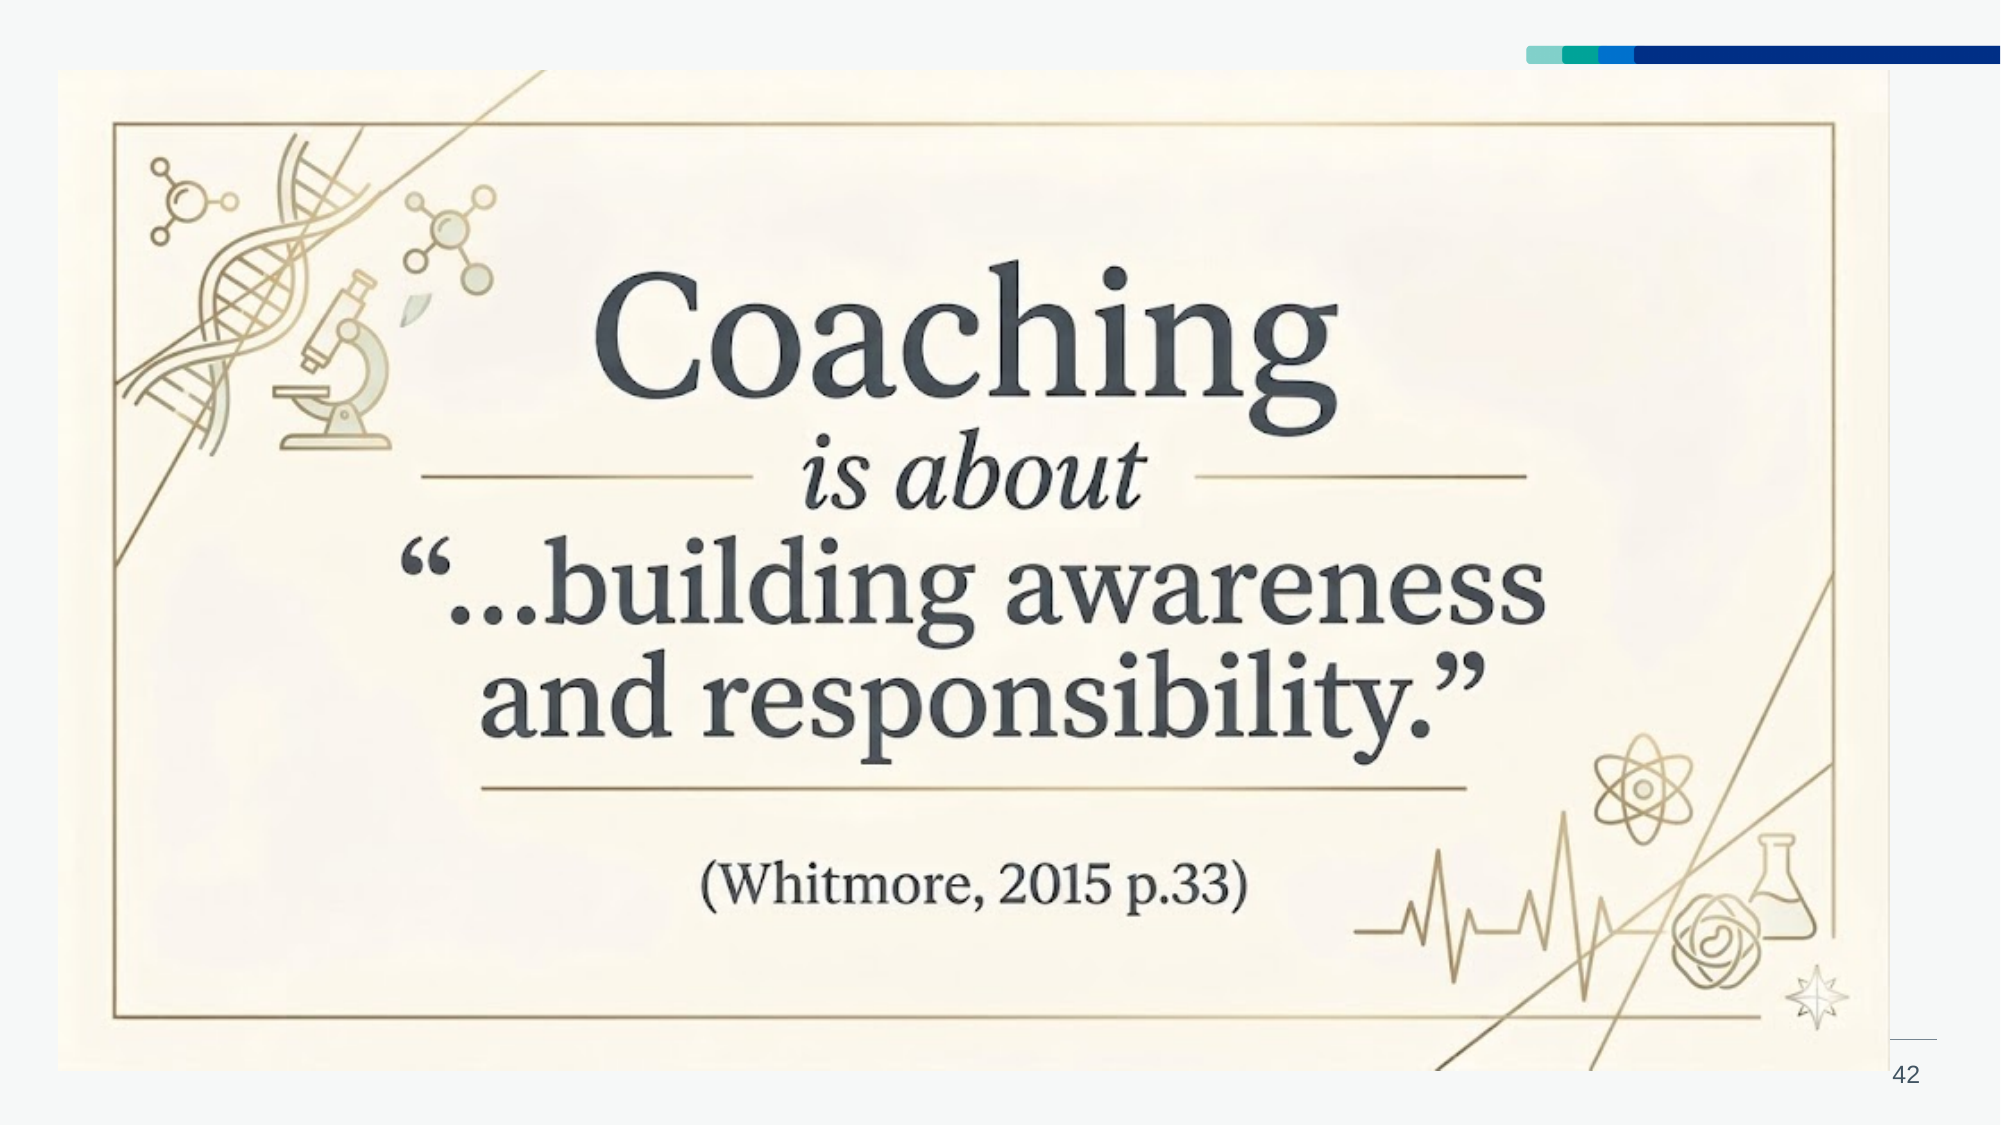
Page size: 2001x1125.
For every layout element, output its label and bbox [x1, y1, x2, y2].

picture [58, 70, 1890, 1071]
